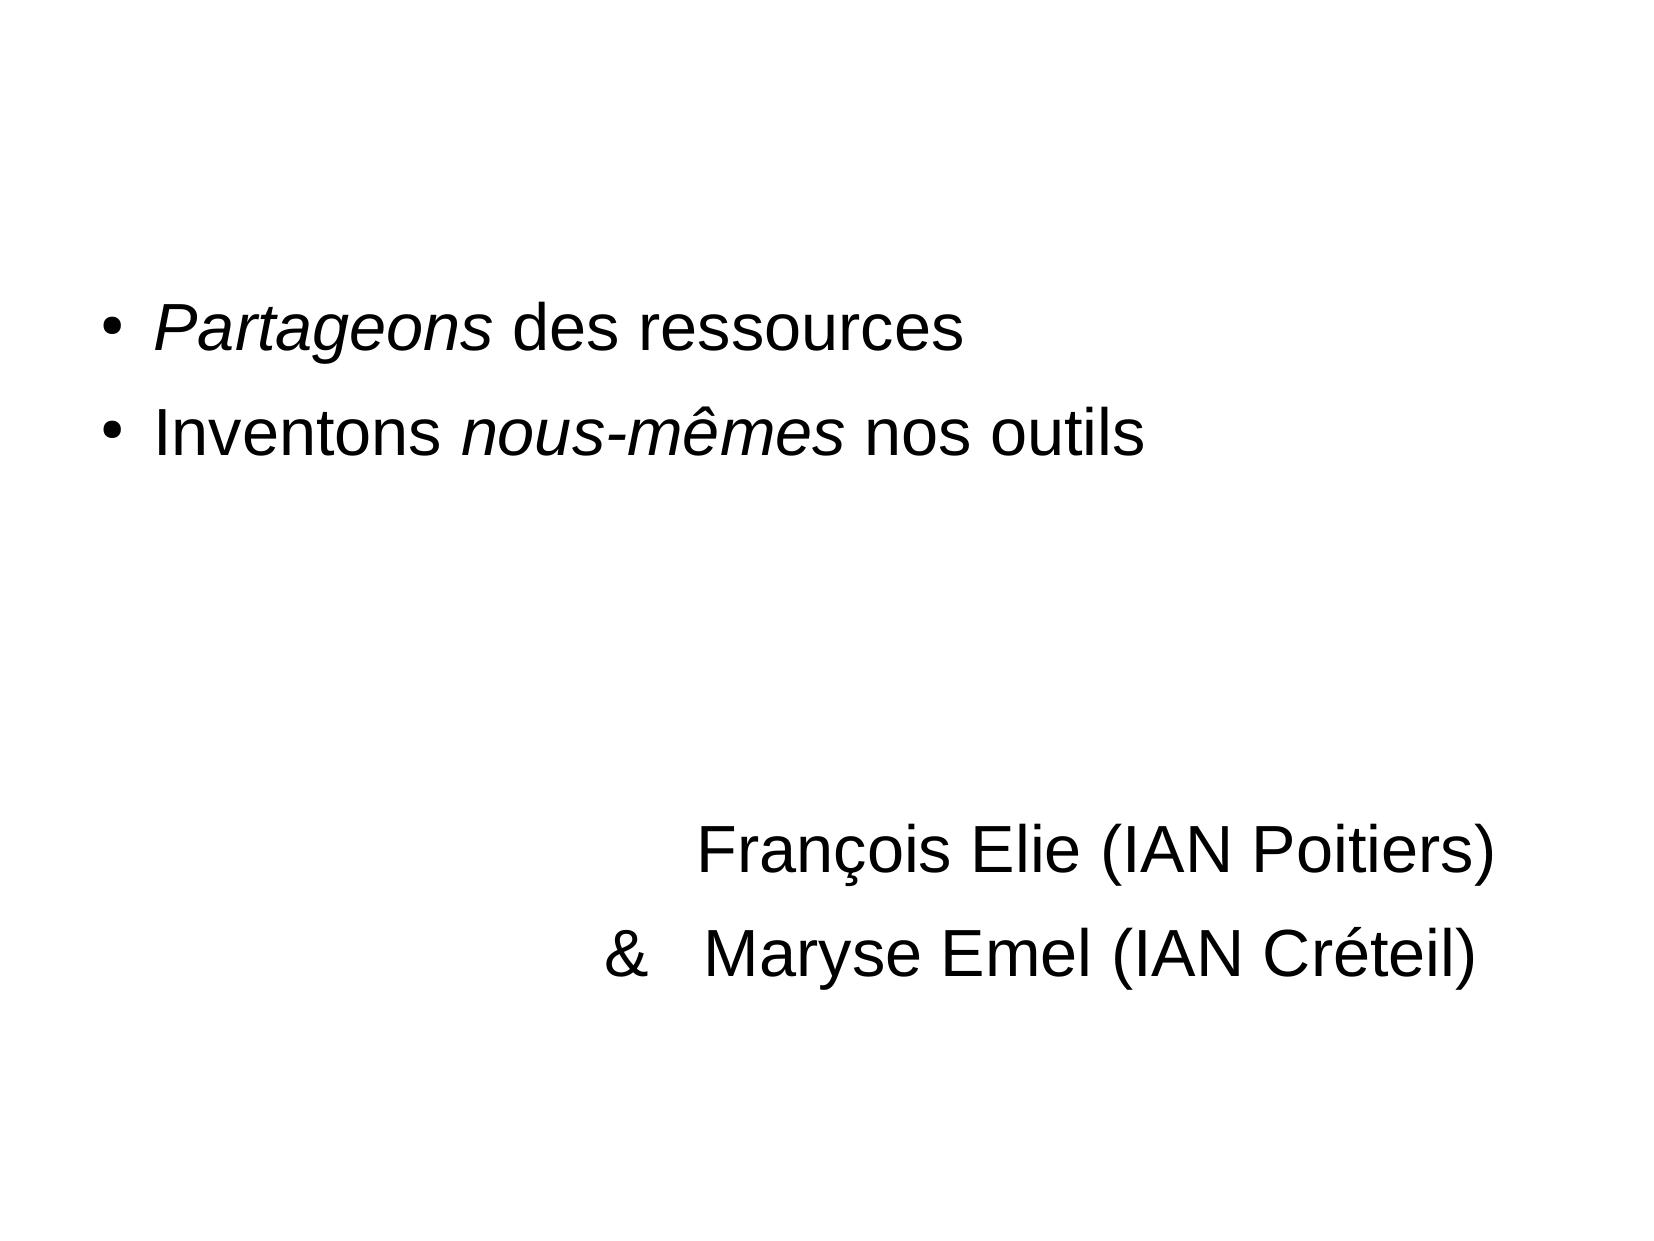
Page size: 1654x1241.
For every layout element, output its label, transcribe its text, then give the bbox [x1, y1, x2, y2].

list Partageons des ressources Inventons nous-mêmes nos outils François Elie (IAN Poitiers) & Maryse Emel (IAN Créteil) [82, 290, 1571, 1010]
